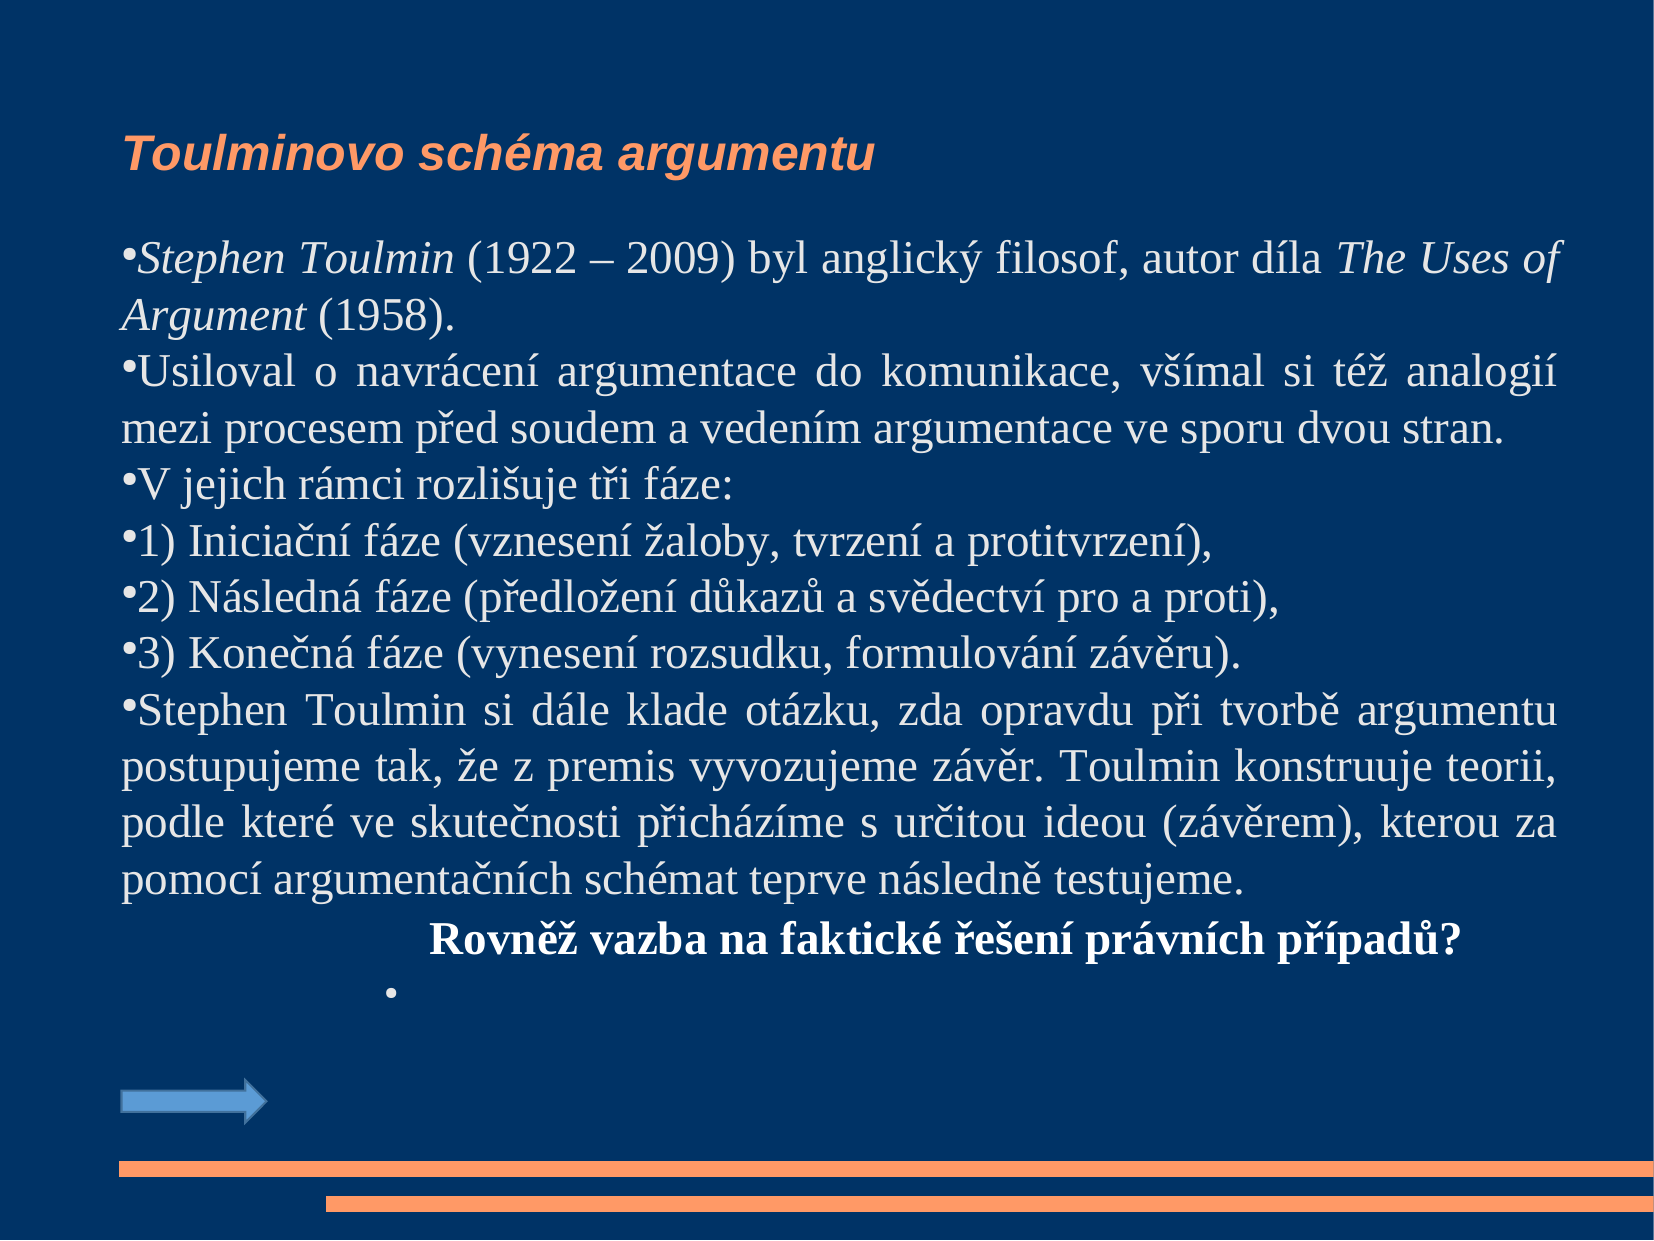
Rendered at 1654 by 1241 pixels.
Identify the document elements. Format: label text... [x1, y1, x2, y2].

list Stephen Toulmin (1922 – 2009) byl anglický filosof, autor díla The Uses of Argument (1958). Usiloval o navrácení argumentace do komunikace, všímal si též analogií mezi procesem před soudem a vedením argumentace ve sporu dvou stran. V jejich rámci rozlišuje tři fáze: 1) Iniciační fáze (vznesení žaloby, tvrzení a protitvrzení), 2) Následná fáze (předložení důkazů a svědectví pro a proti), 3) Konečná fáze (vynesení rozsudku, formulování závěru). Stephen Toulmin si dále klade otázku, zda opravdu při tvorbě argumentu postupujeme tak, že z premis vyvozujeme závěr. Toulmin konstruuje teorii, podle které ve skutečnosti přicházíme s určitou ideou (závěrem), kterou za pomocí argumentačních schémat teprve následně testujeme. Rovněž vazba na faktické řešení právních případů? [121, 227, 1561, 1037]
title Toulminovo schéma argumentu [121, 46, 1534, 227]
text_box [121, 1080, 267, 1123]
